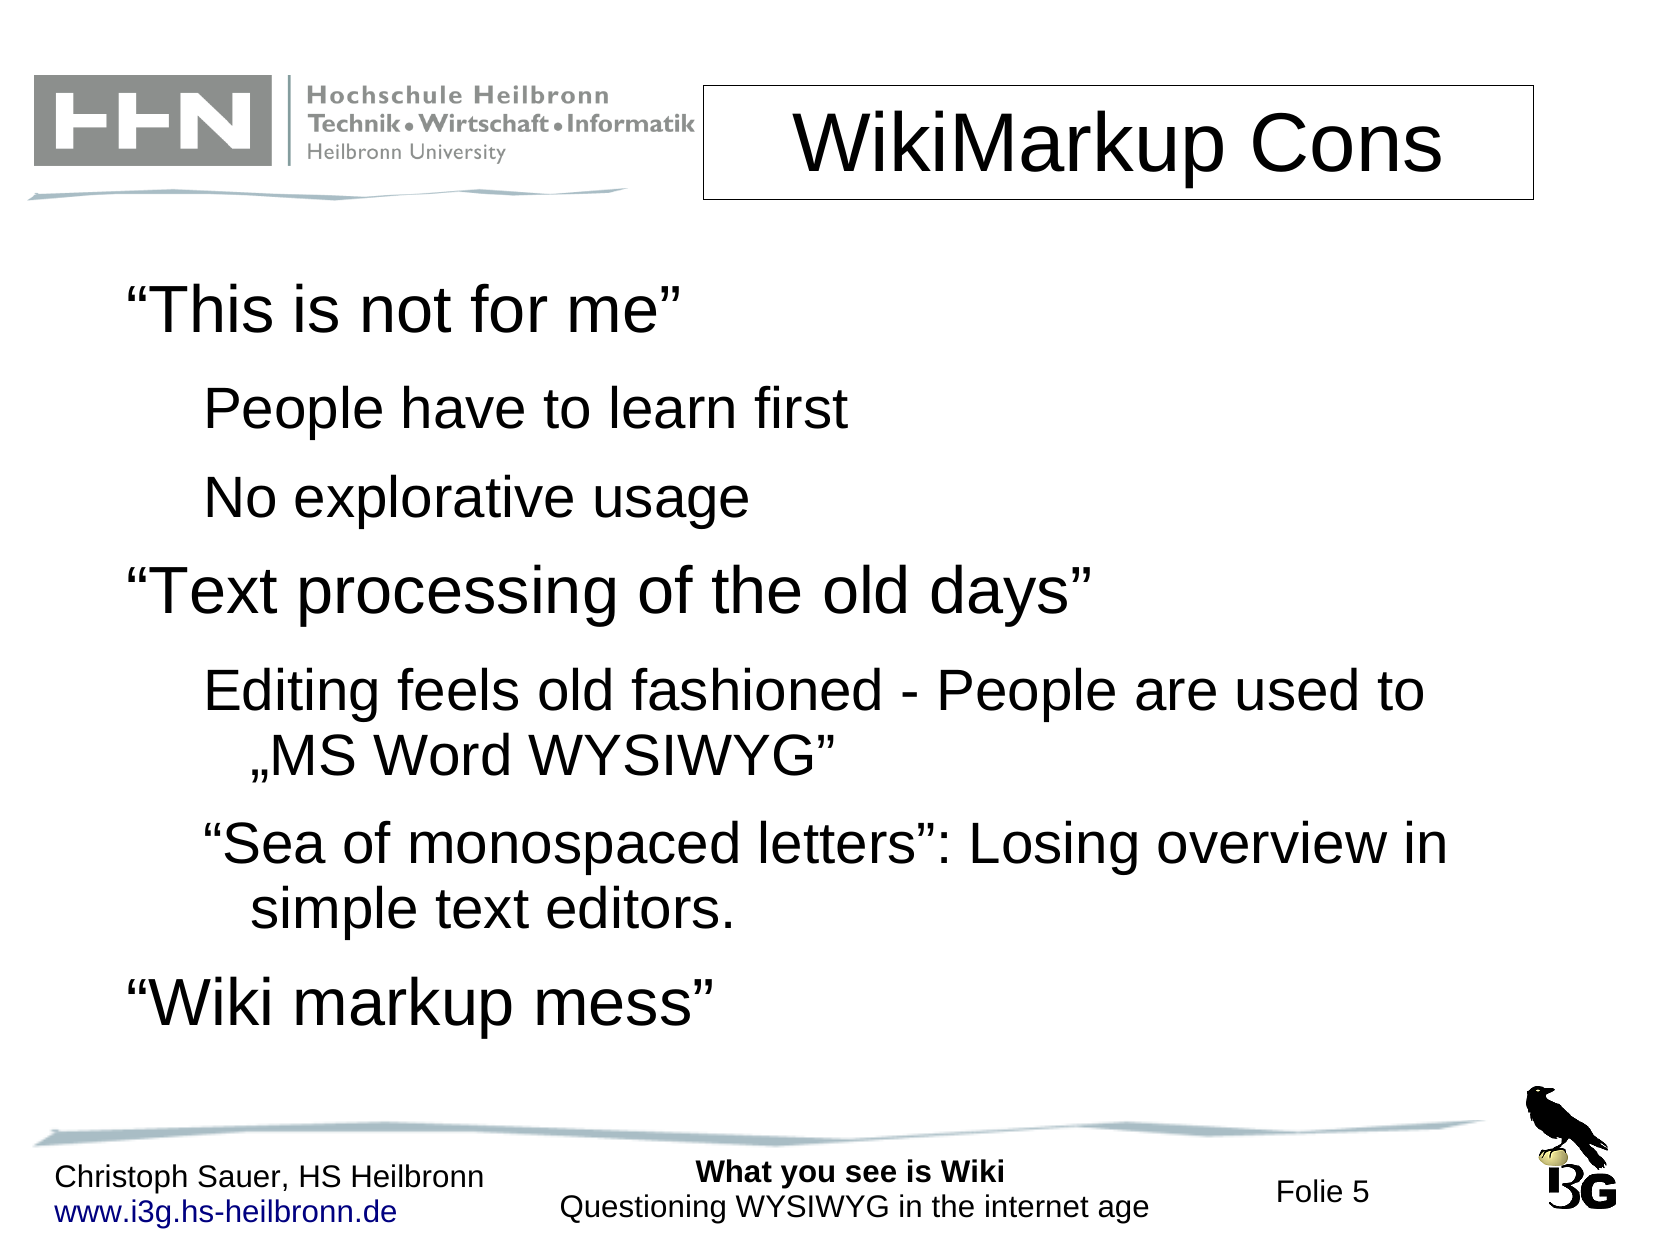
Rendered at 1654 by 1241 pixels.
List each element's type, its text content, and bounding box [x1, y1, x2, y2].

picture [1526, 1086, 1616, 1209]
picture [31, 1120, 1490, 1152]
list “This is not for me” People have to learn first No explorative usage “Text processing of the old days” Editing feels old fashioned - People are used to „MS Word WYSIWYG” “Sea of monospaced letters”: Losing overview in simple text editors. “Wiki markup mess” [108, 271, 1521, 1039]
picture [34, 75, 695, 166]
picture [26, 188, 629, 202]
title WikiMarkup Cons [703, 85, 1534, 200]
